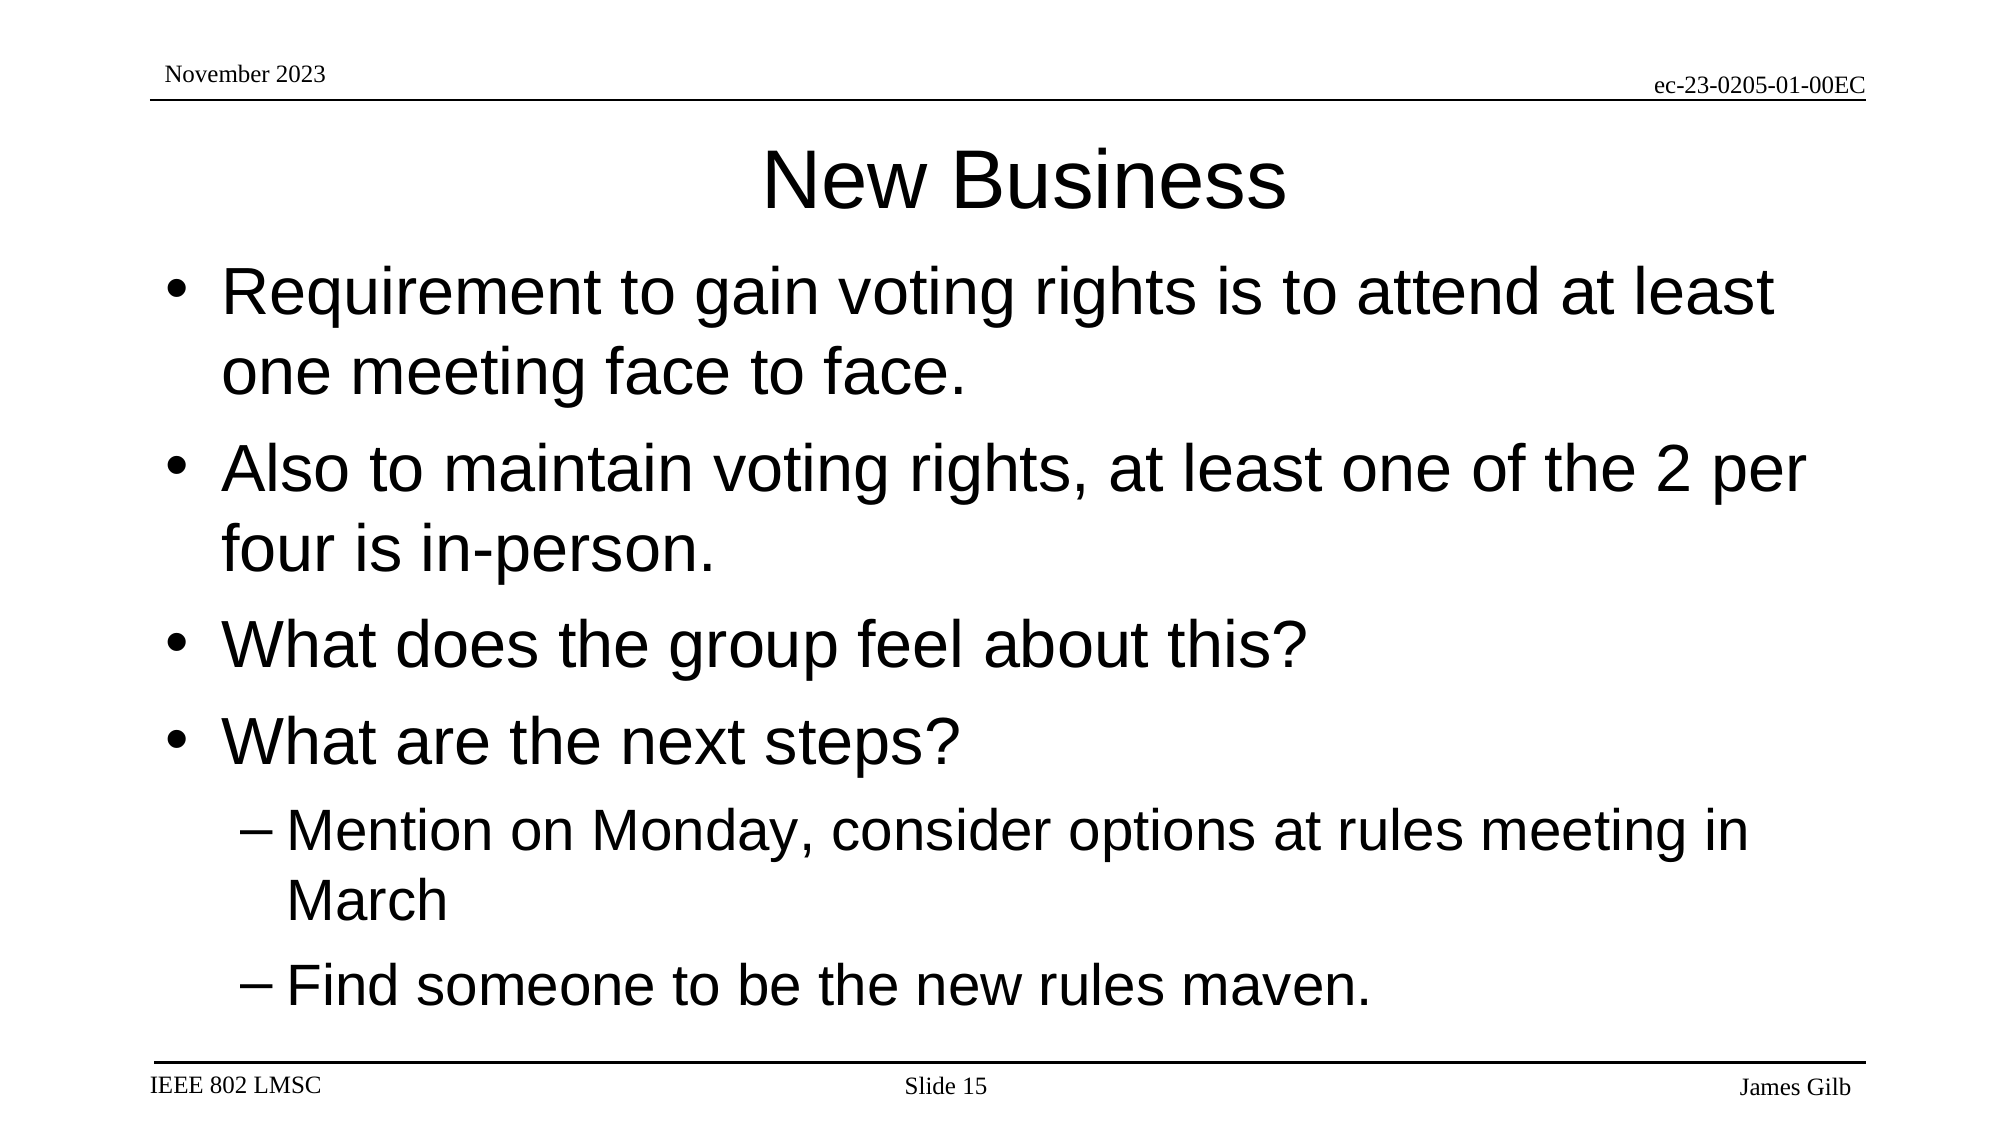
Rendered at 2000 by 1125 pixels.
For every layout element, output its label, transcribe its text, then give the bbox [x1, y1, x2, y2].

list Requirement to gain voting rights is to attend at least one meeting face to face. Also to maintain voting rights, at least one of the 2 per four is in-person. What does the group feel about this? What are the next steps? Mention on Monday, consider options at rules meeting in March Find someone to be the new rules maven. [149, 239, 1900, 1051]
title New Business [149, 112, 1900, 238]
